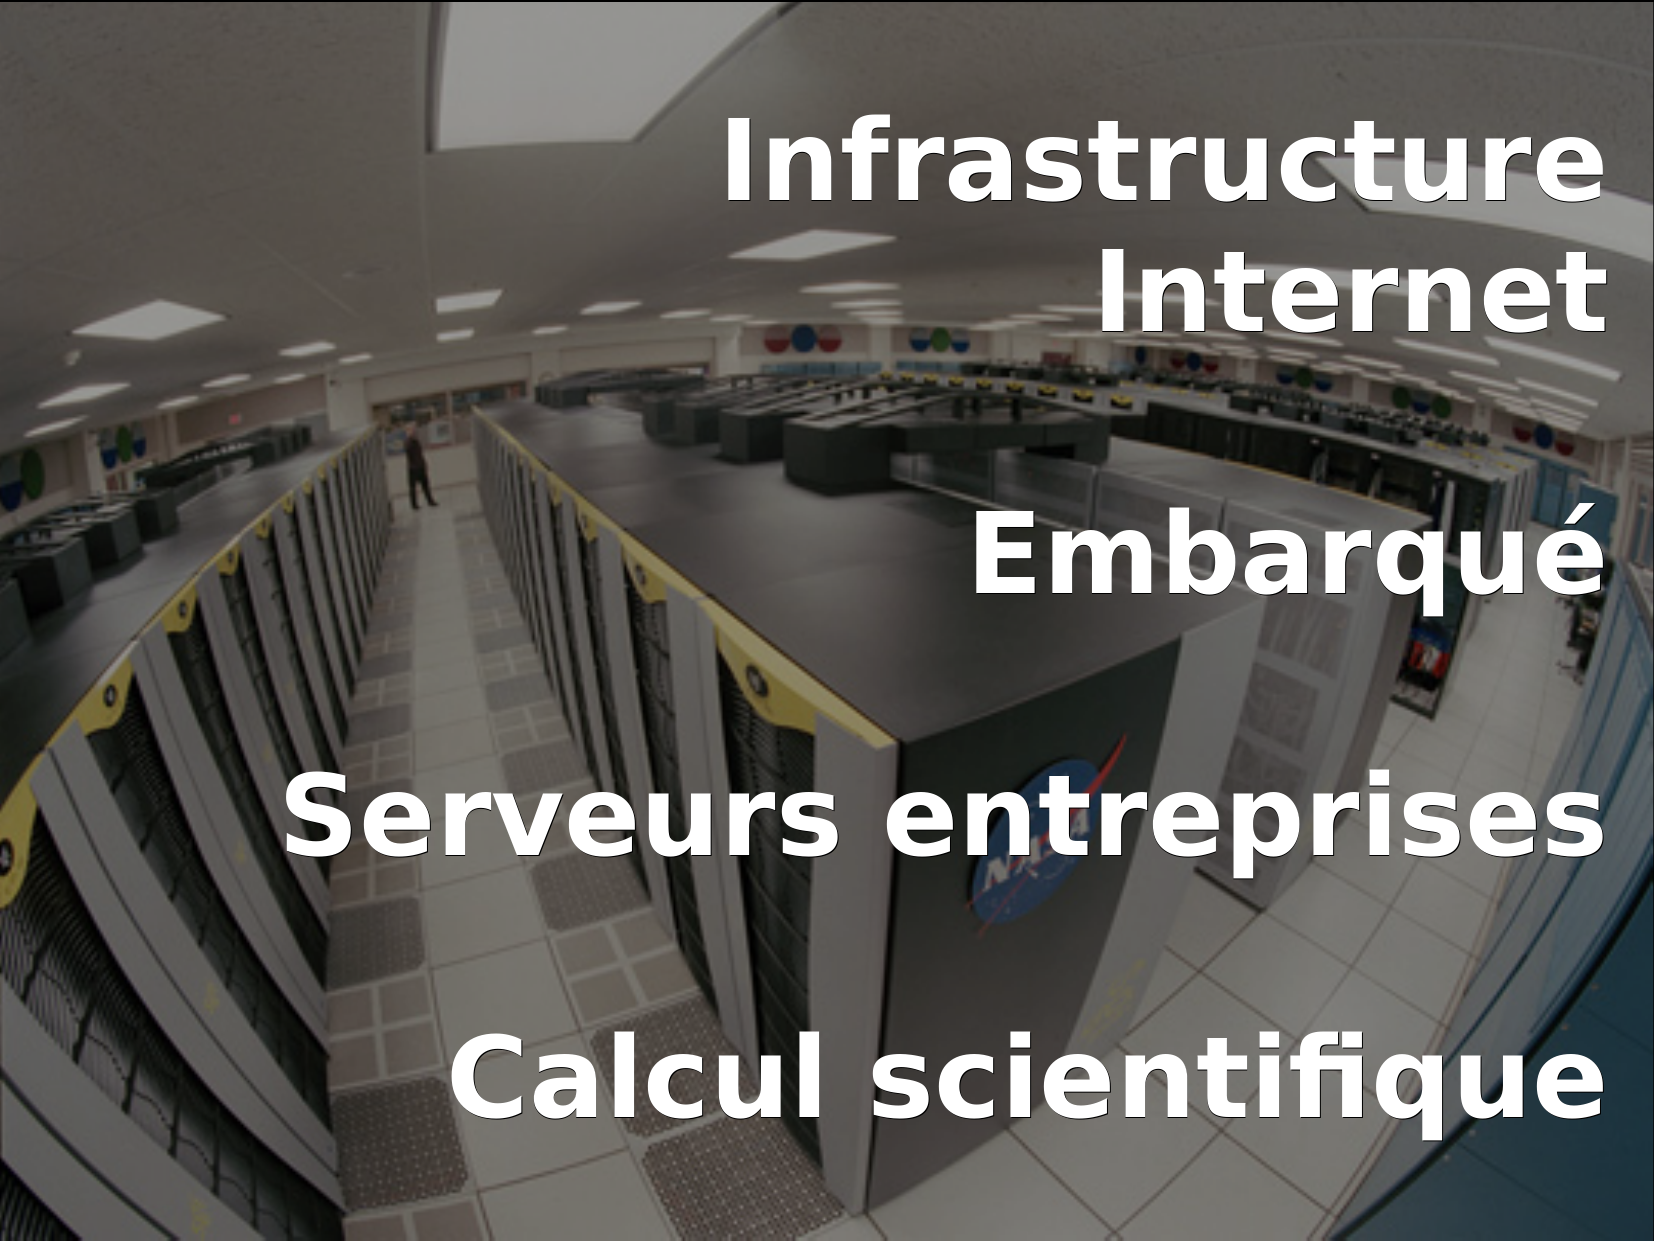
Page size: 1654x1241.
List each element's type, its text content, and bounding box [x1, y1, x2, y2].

text_box Infrastructure Internet Embarqué Serveurs entreprises Calcul scientifique [14, 88, 1625, 1241]
picture [0, 2, 1654, 1241]
